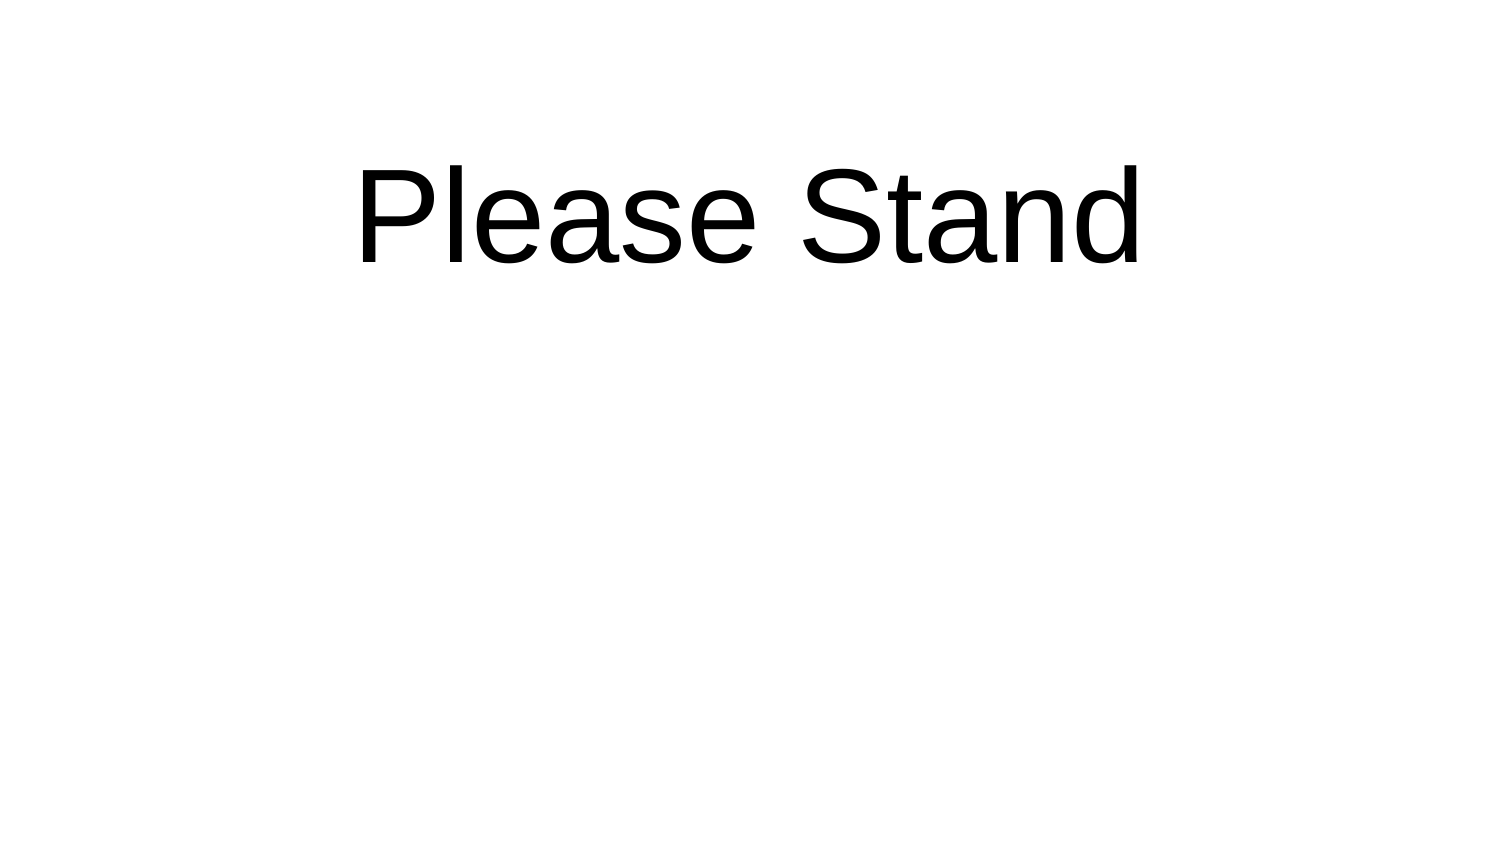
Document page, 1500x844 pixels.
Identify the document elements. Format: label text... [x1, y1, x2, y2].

title Please Stand [51, 122, 1449, 604]
